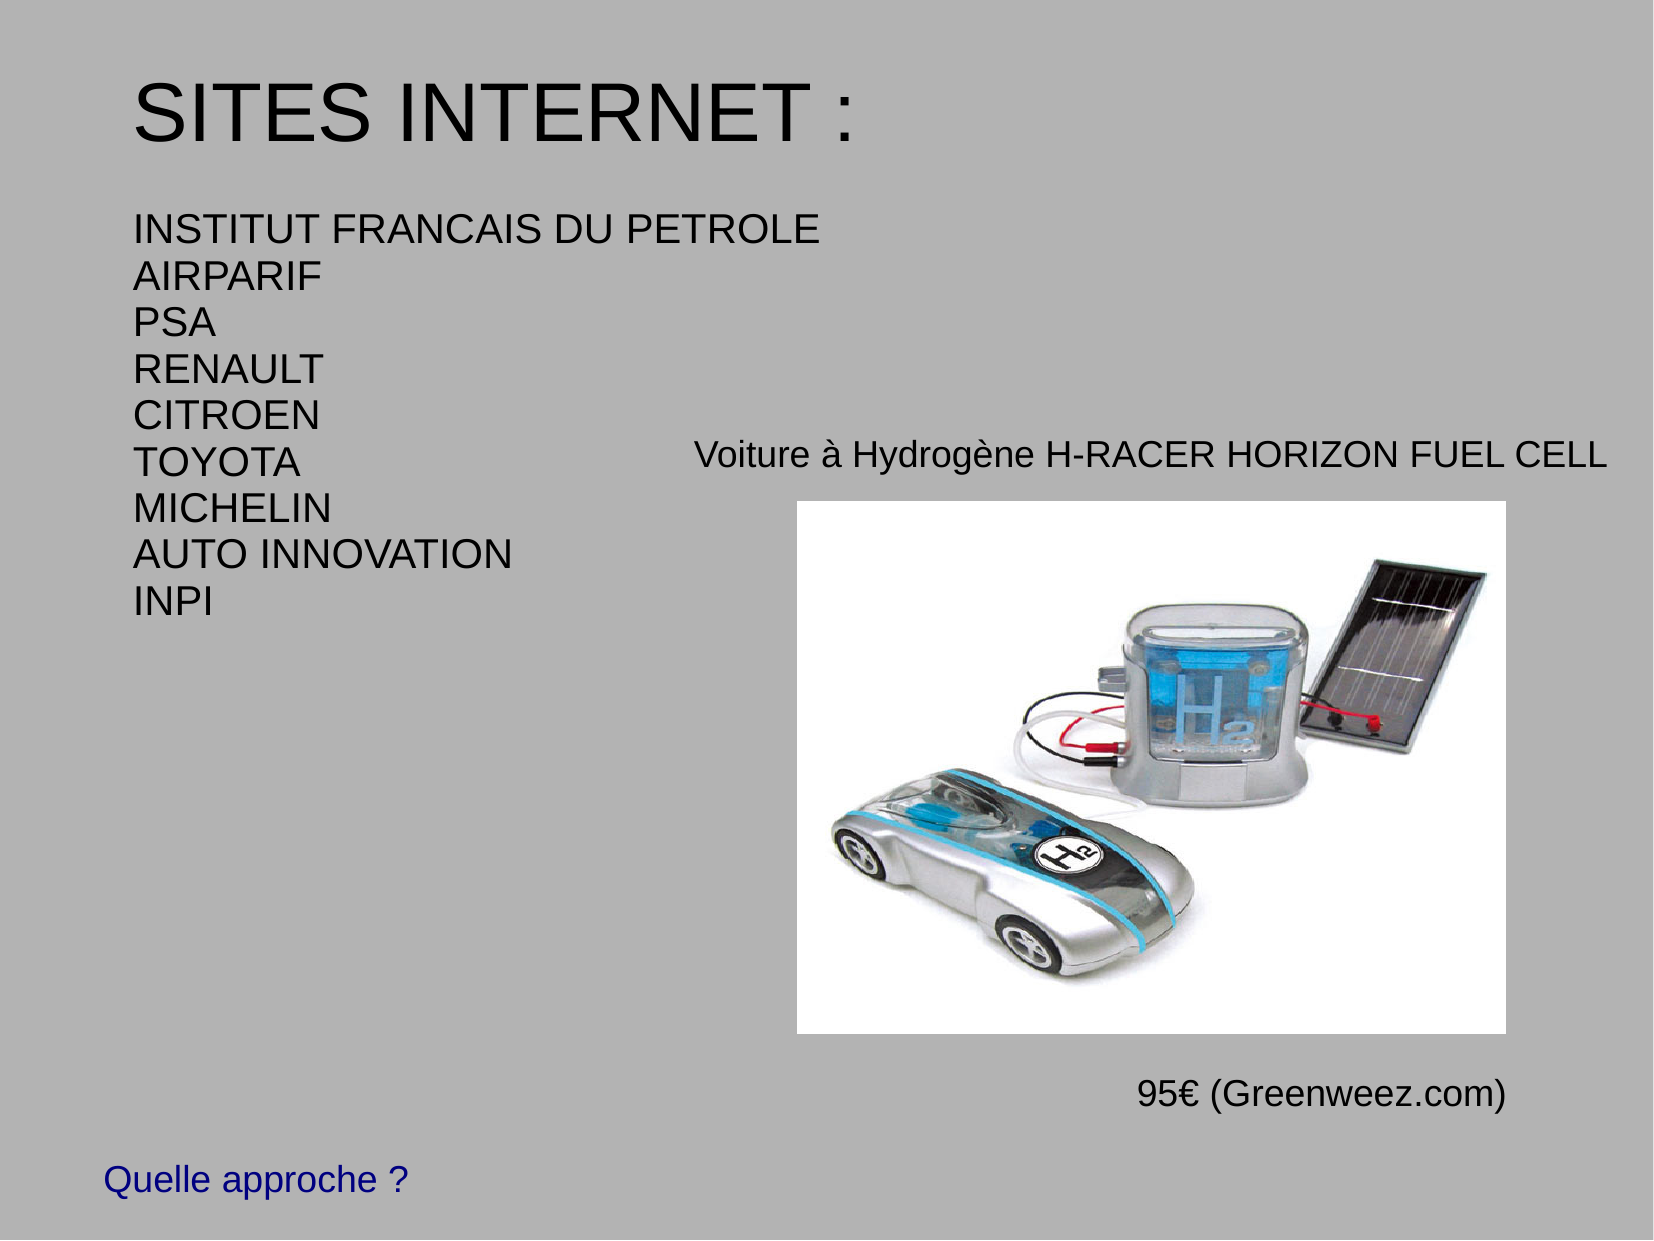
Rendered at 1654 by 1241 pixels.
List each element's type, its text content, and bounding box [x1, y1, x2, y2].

text_box 95€ (Greenweez.com) [1122, 1065, 1565, 1123]
text_box Quelle approche ? [88, 1151, 424, 1209]
text_box SITES INTERNET : INSTITUT FRANCAIS DU PETROLE AIRPARIF PSA RENAULT CITROEN TOYOTA MICHELIN AUTO INNOVATION INPI [118, 59, 873, 677]
picture [797, 501, 1506, 1034]
text_box Voiture à Hydrogène H-RACER HORIZON FUEL CELL [679, 383, 1625, 532]
